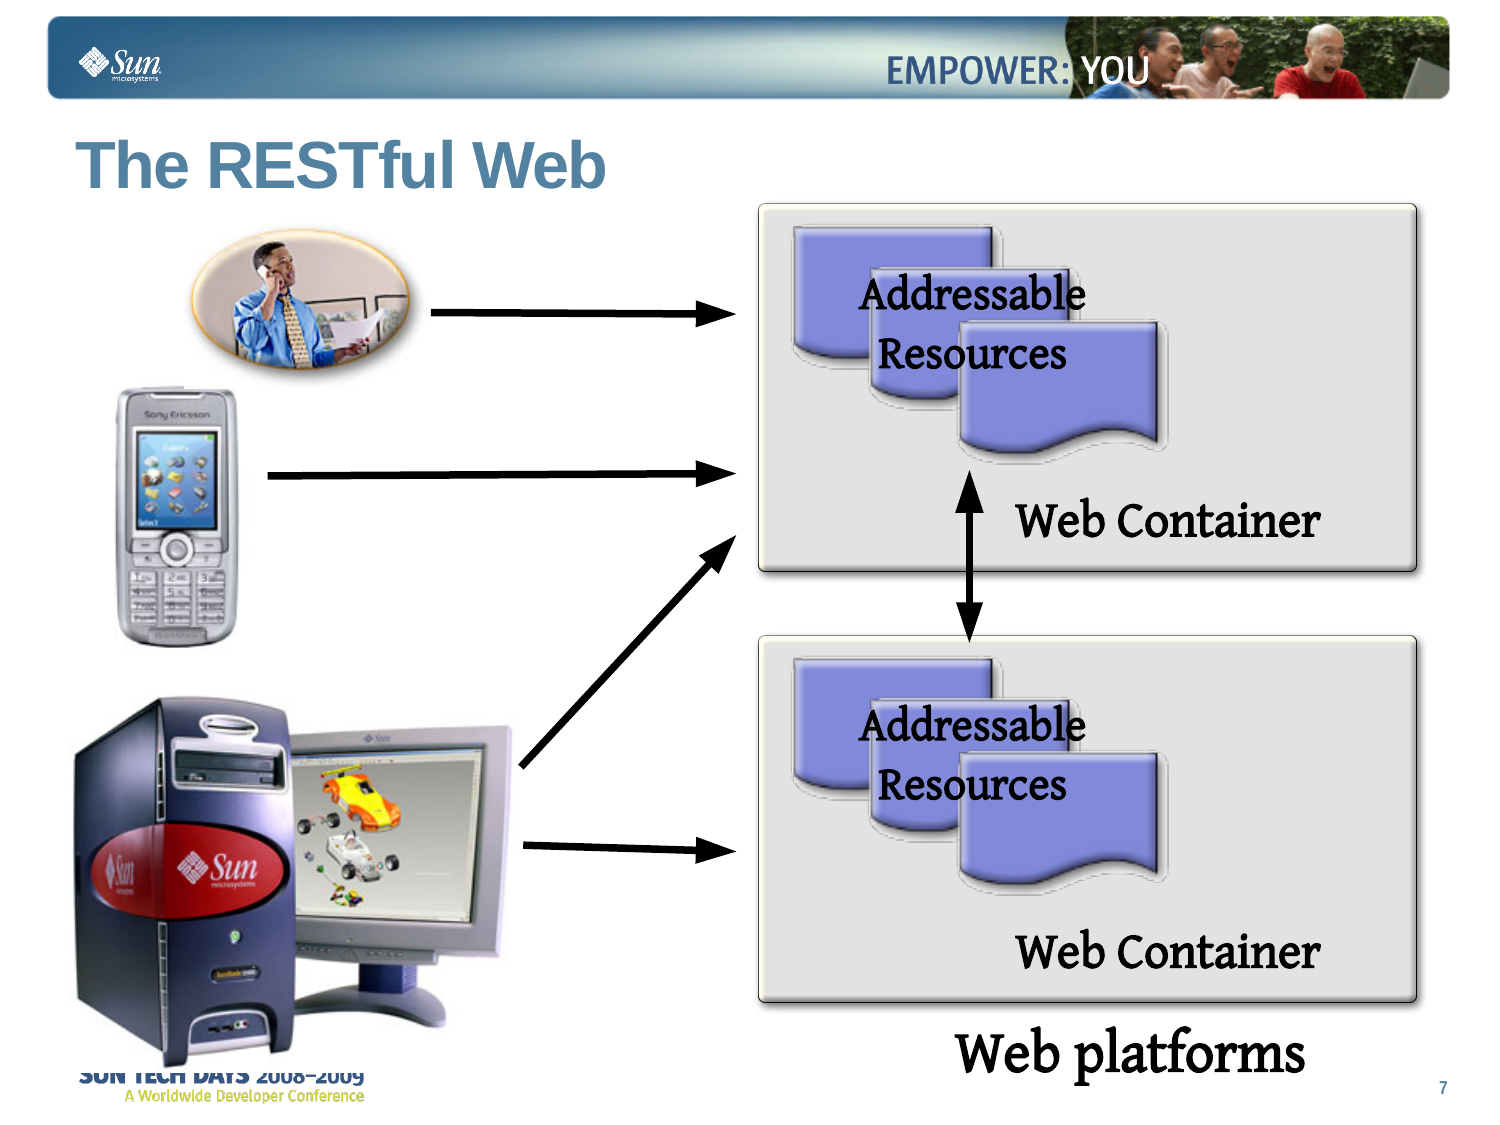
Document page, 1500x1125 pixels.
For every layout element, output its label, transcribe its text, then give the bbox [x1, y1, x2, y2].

text_box Addressable Resources [859, 704, 1194, 816]
text_box Web Container [1015, 497, 1414, 555]
text_box Addressable Resources [859, 273, 1194, 385]
text_box Web platforms [955, 1026, 1461, 1093]
picture [0, 0, 1500, 1125]
title The RESTful Web [75, 134, 1437, 239]
text_box Web Container [1015, 928, 1414, 986]
